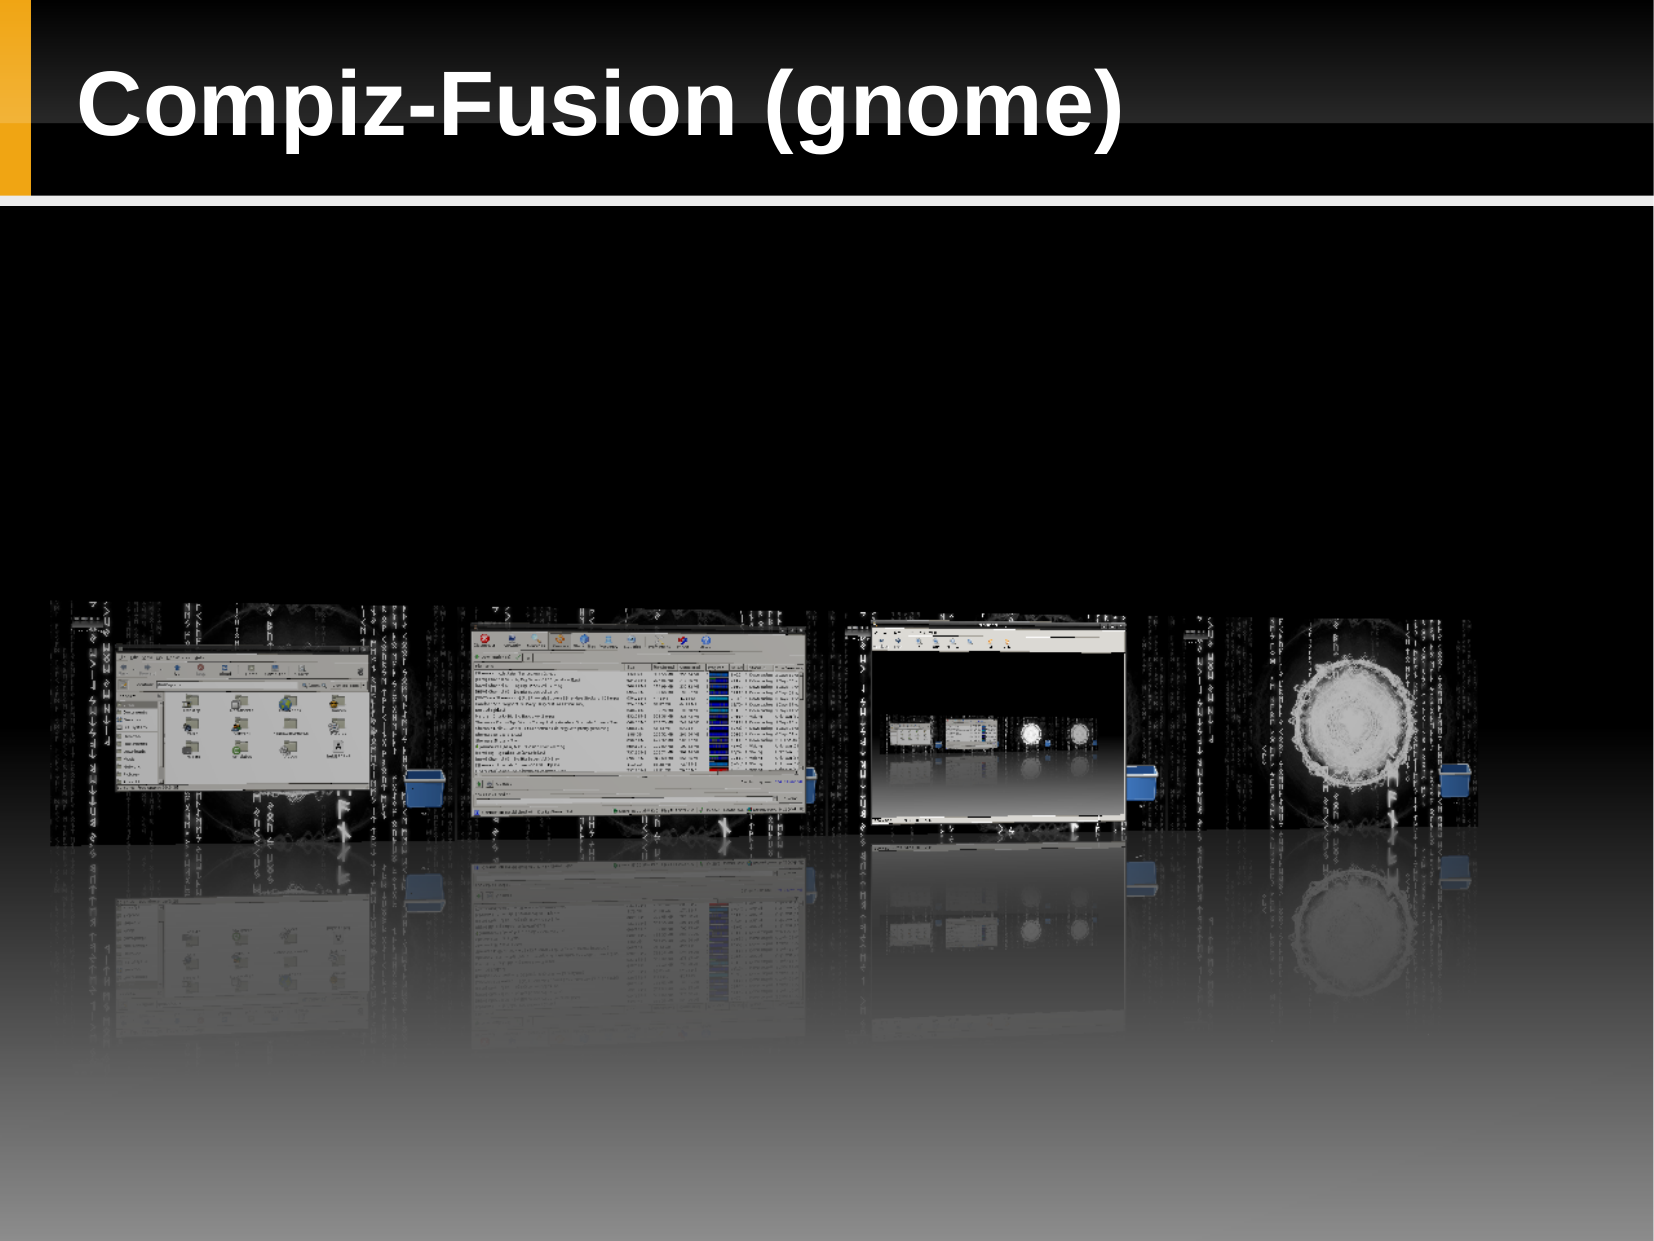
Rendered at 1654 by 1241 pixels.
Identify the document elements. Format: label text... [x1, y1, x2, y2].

title Compiz-Fusion (gnome) [76, 7, 1565, 200]
picture [0, 0, 1654, 1241]
